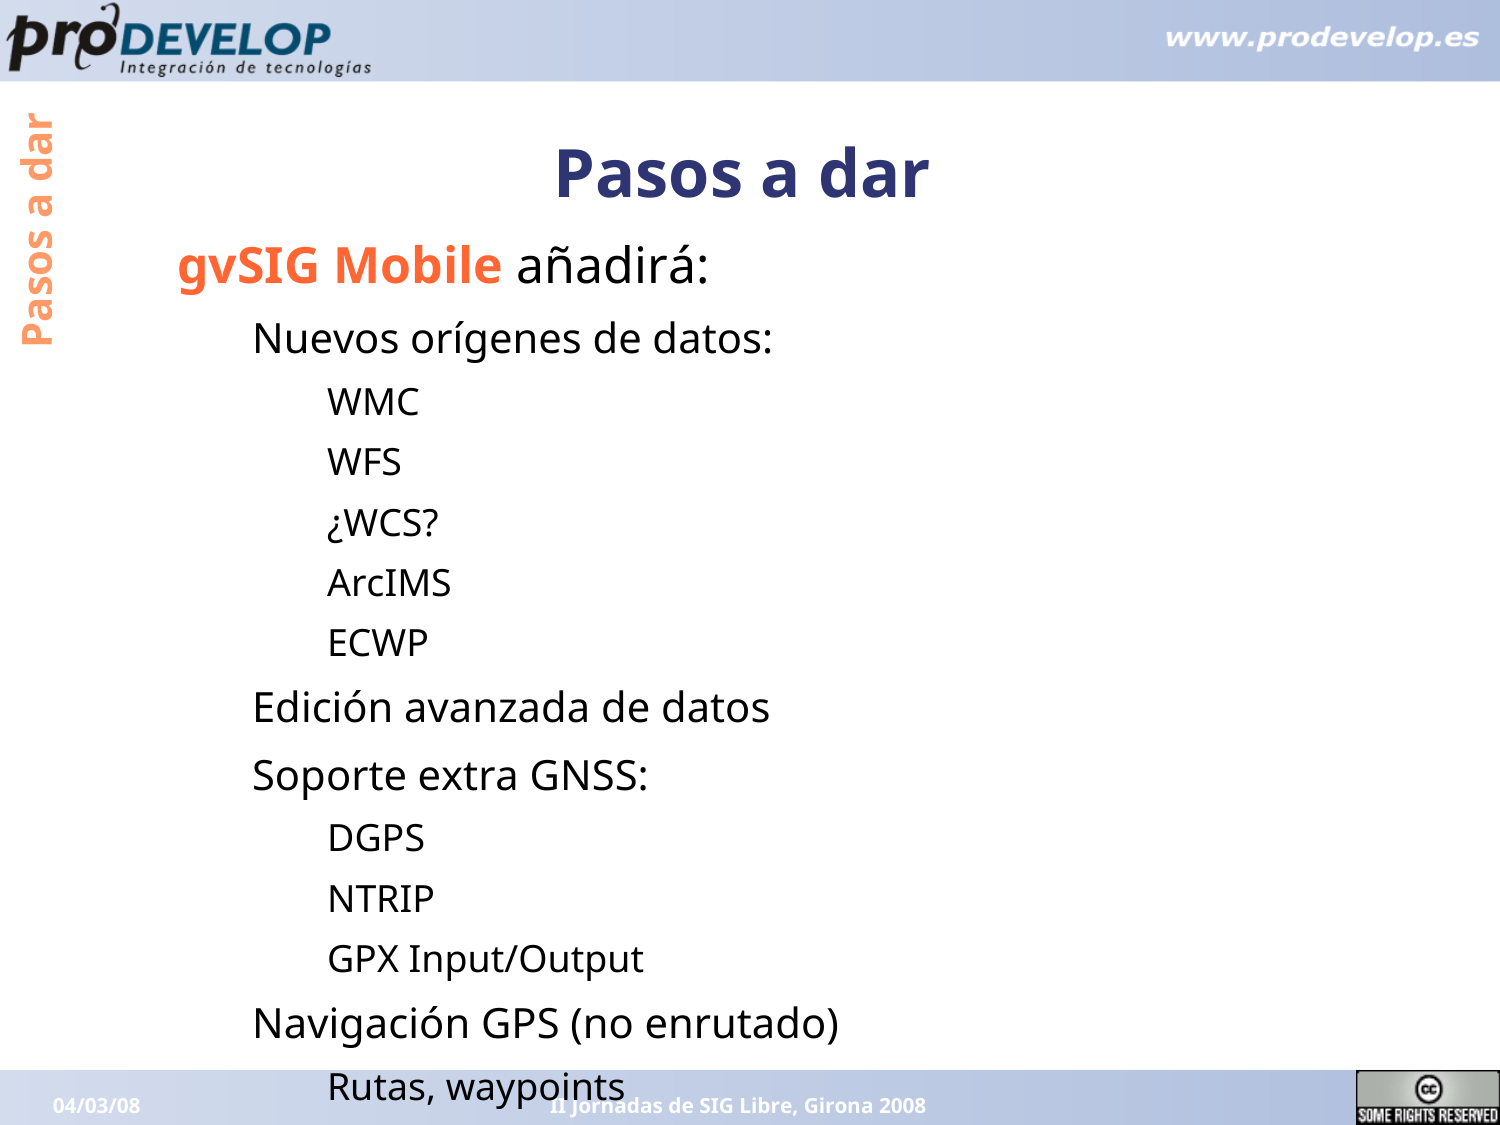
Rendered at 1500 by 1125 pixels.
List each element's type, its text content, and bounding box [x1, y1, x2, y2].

list gvSIG Mobile añadirá: Nuevos orígenes de datos: WMC WFS ¿WCS? ArcIMS ECWP Edición avanzada de datos Soporte extra GNSS: DGPS NTRIP GPX Input/Output Navigación GPS (no enrutado) Rutas, waypoints Modo Navegación (alertas, zooms, ...) [177, 230, 1418, 1037]
title Pasos a dar [0, 76, 72, 384]
title Pasos a dar [72, 78, 1418, 266]
picture [0, 0, 1500, 1125]
